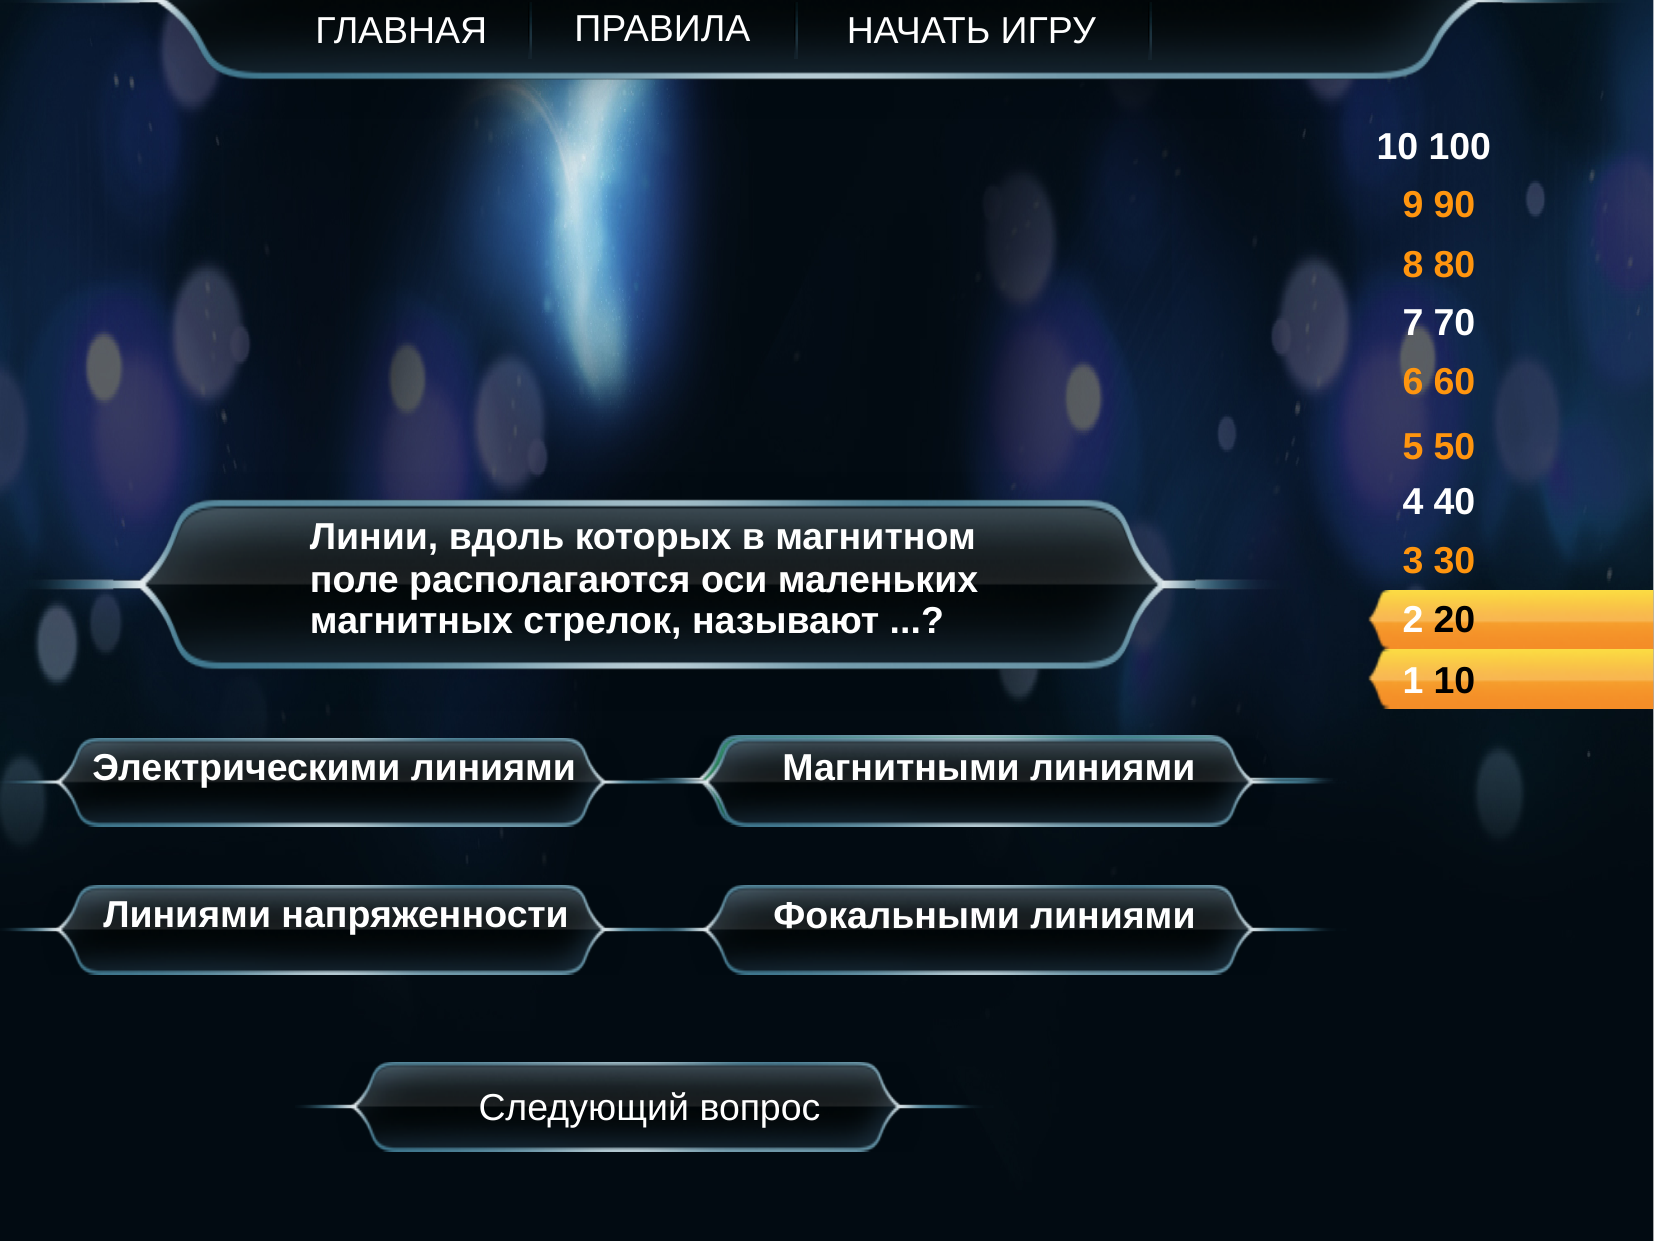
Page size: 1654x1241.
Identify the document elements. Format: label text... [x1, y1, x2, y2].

text_box 7 70 [1387, 295, 1491, 353]
text_box Линиями напряженности [88, 885, 584, 944]
text_box Линии, вдоль которых в магнитном поле располагаются оси маленьких магнитных стрелок, называют ...? [295, 508, 1034, 654]
text_box Электрическими линиями [77, 739, 591, 798]
text_box 6 60 [1387, 353, 1491, 412]
text_box 8 80 [1387, 236, 1491, 295]
text_box Магнитными линиями [767, 739, 1211, 798]
picture [0, 0, 1654, 1241]
text_box 4 40 [1387, 477, 1491, 532]
text_box 10 100 [1361, 118, 1506, 177]
text_box ПРАВИЛА [559, 0, 766, 57]
text_box ГЛАВНАЯ [300, 2, 502, 60]
text_box Фокальными линиями [758, 886, 1211, 945]
text_box 2 20 [1387, 591, 1491, 649]
text_box 5 50 [1387, 418, 1491, 477]
text_box 1 10 [1387, 651, 1565, 710]
text_box 3 30 [1387, 532, 1491, 590]
text_box 9 90 [1387, 177, 1491, 235]
text_box НАЧАТЬ ИГРУ [832, 2, 1112, 60]
